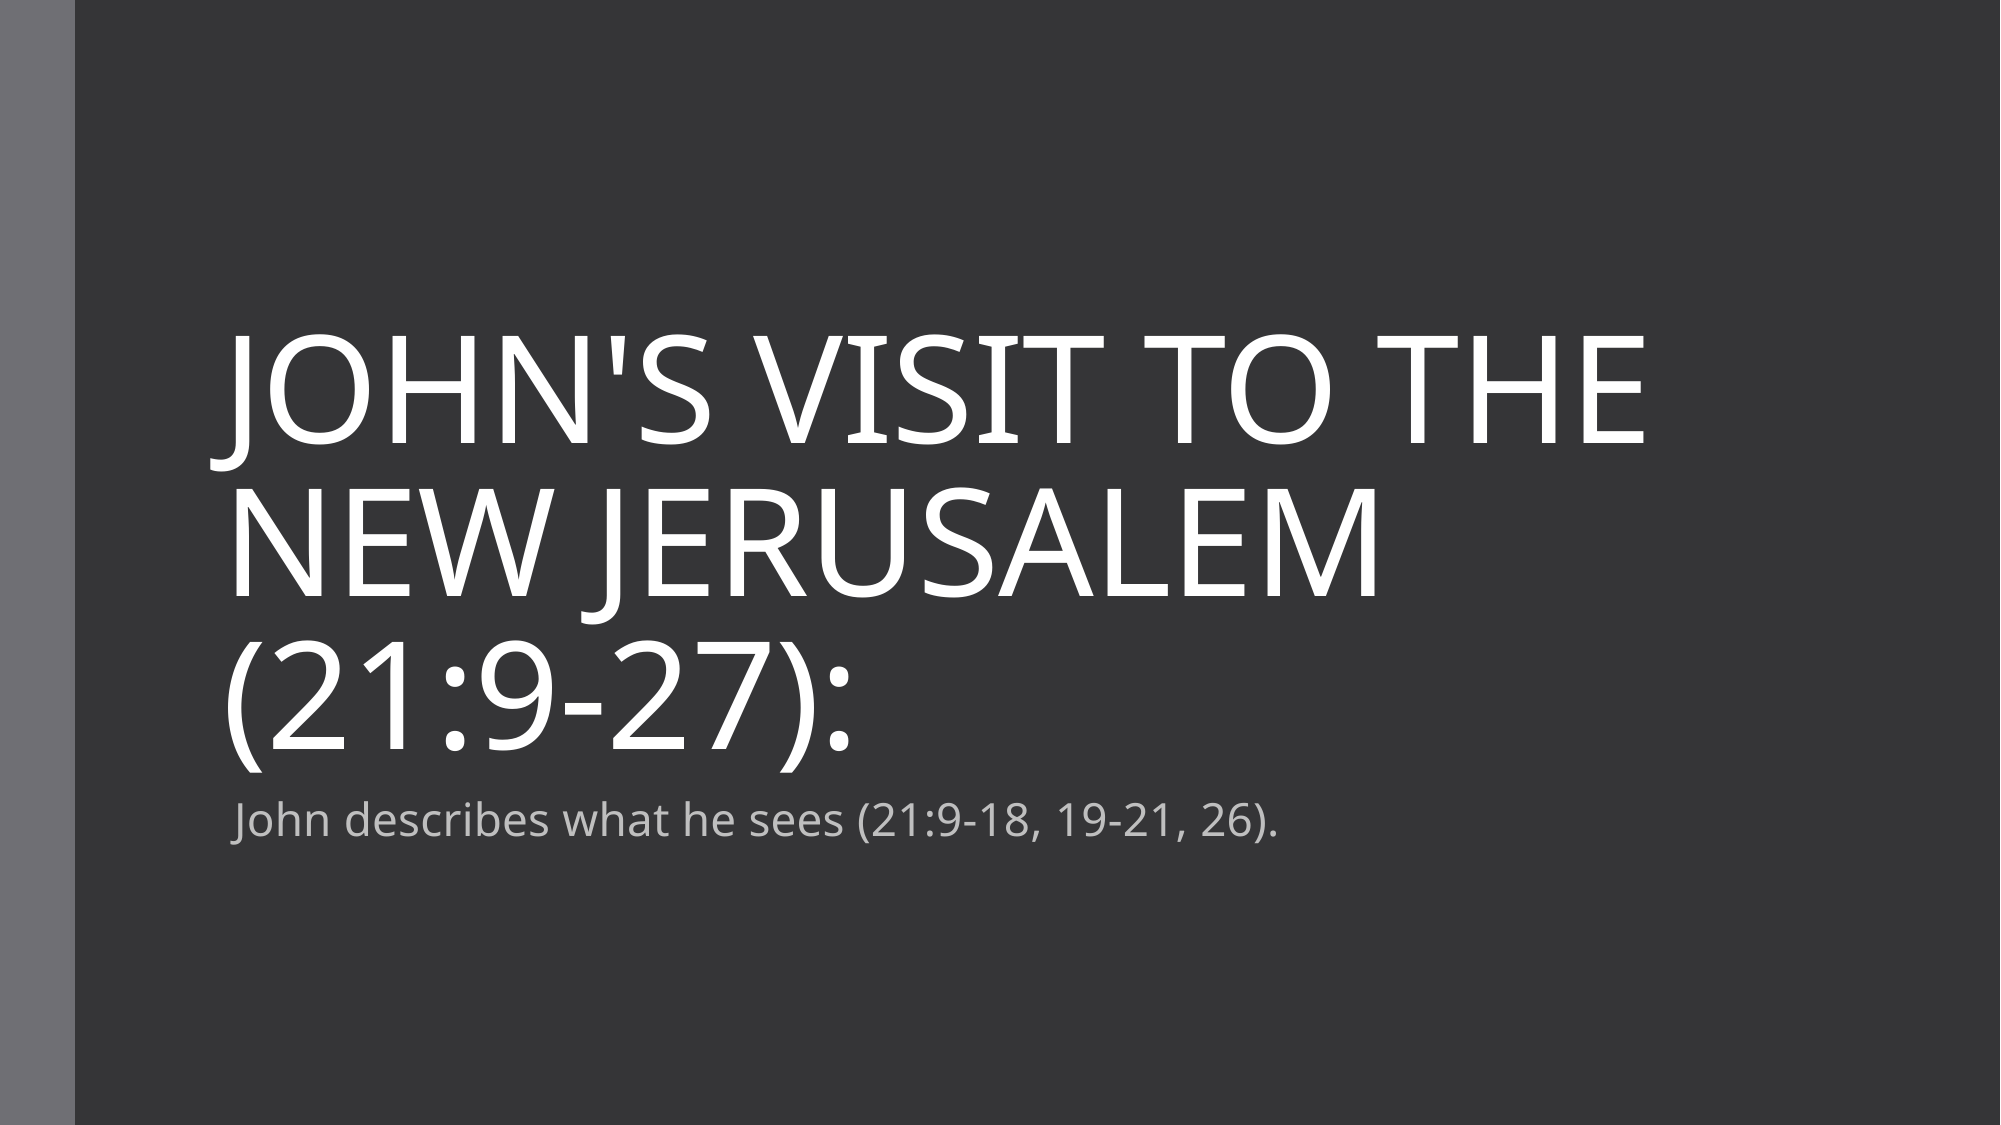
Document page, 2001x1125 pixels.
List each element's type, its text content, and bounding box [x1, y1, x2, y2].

title JOHN'S VISIT TO THE NEW JERUSALEM (21:9-27): [206, 124, 1752, 787]
subtitle John describes what he sees (21:9-18, 19-21, 26). [206, 787, 1752, 1066]
